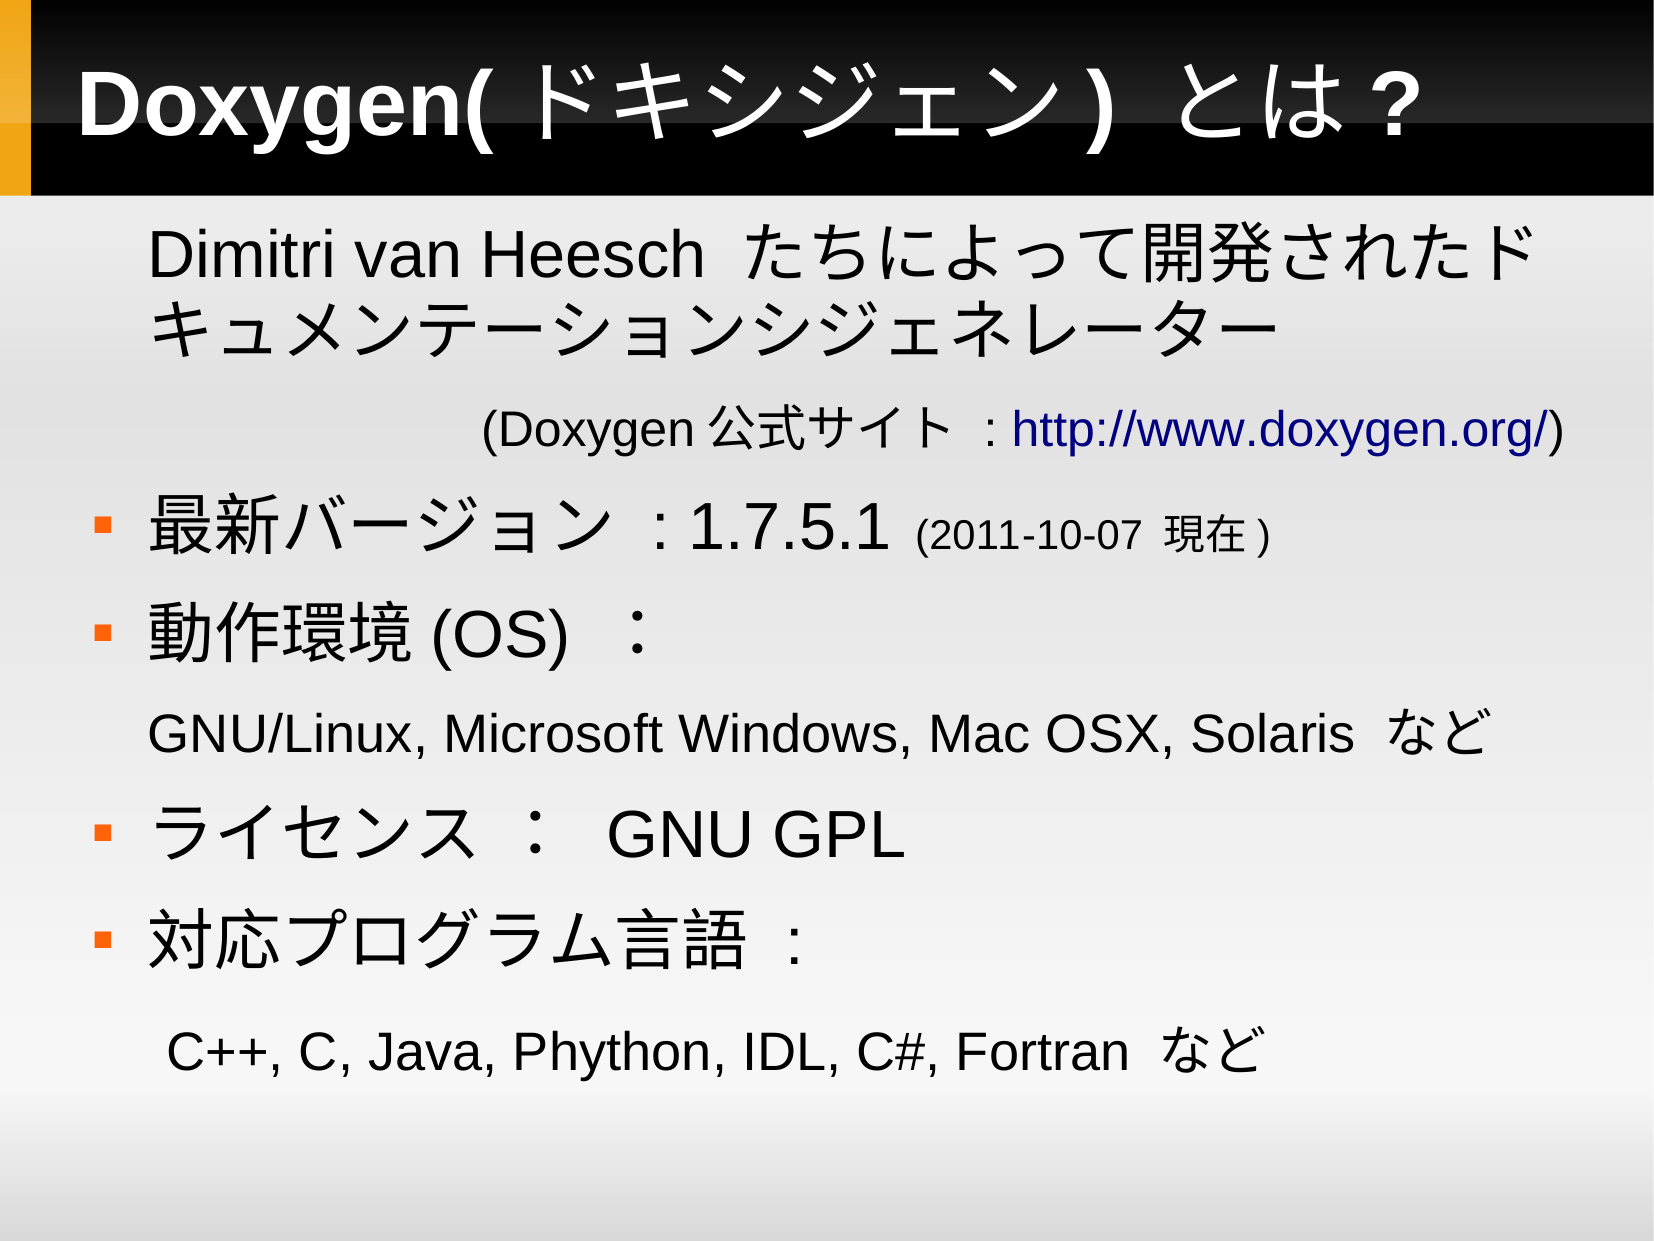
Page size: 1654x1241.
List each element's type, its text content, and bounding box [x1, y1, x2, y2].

title Doxygen(ドキシジェン) とは? [76, 0, 1565, 208]
list Dimitri van Heesch たちによって開発されたドキュメンテーションシジェネレーター (Doxygen公式サイト : http://www.doxygen.org/) 最新バージョン : 1.7.5.1 (2011-10-07 現在) 動作環境(OS) ： GNU/Linux, Microsoft Windows, Mac OSX, Solaris など ライセンス ： GNU GPL 対応プログラム言語 : C++, C, Java, Phython, IDL, C#, Fortran など [76, 215, 1565, 1085]
picture [0, 0, 1654, 1241]
